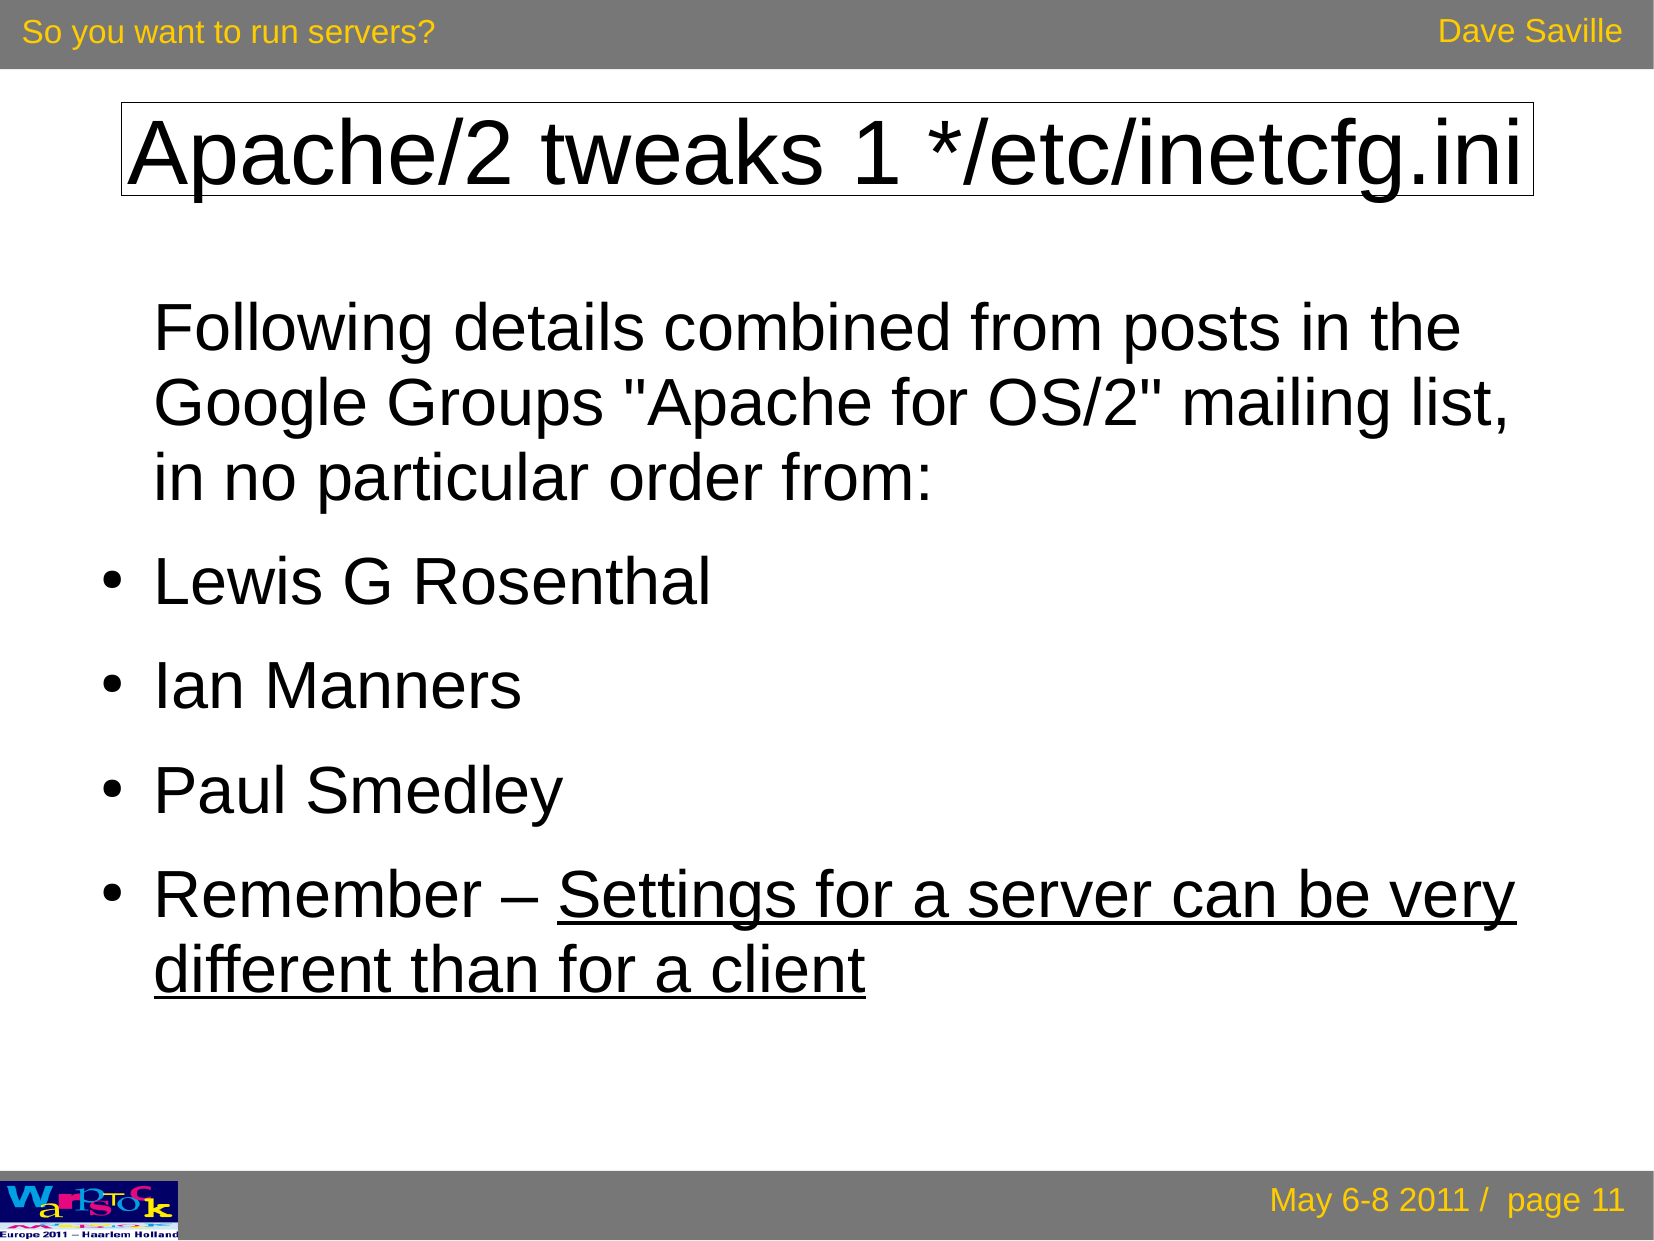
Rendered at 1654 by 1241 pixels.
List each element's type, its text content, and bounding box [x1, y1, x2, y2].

picture [0, 1181, 178, 1241]
list Following details combined from posts in the Google Groups "Apache for OS/2" mailing list, in no particular order from: Lewis G Rosenthal Ian Manners Paul Smedley Remember – Settings for a server can be very different than for a client [82, 290, 1571, 1109]
title Apache/2 tweaks 1 */etc/inetcfg.ini [82, 56, 1571, 250]
